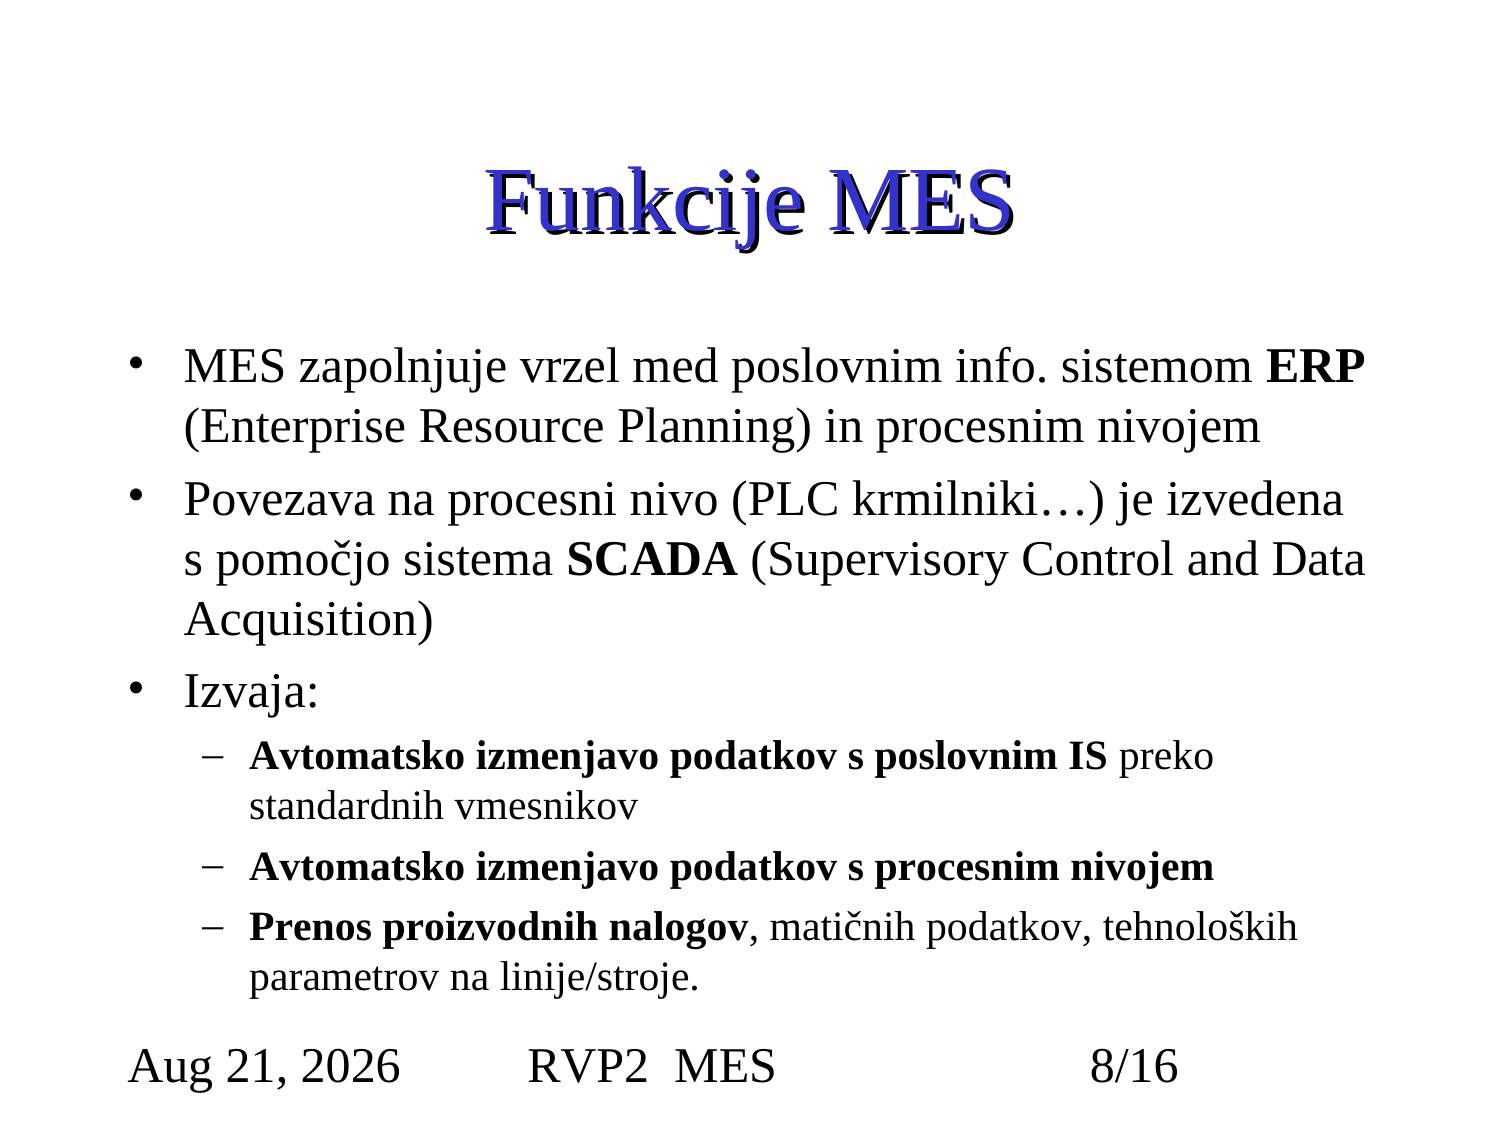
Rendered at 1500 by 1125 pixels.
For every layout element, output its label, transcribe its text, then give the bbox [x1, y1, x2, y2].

title Funkcije MES [112, 99, 1388, 288]
list MES zapolnjuje vrzel med poslovnim info. sistemom ERP (Enterprise Resource Planning) in procesnim nivojem Povezava na procesni nivo (PLC krmilniki…) je izvedena s pomočjo sistema SCADA (Supervisory Control and Data Acquisition) Izvaja: Avtomatsko izmenjavo podatkov s poslovnim IS preko standardnih vmesnikov Avtomatsko izmenjavo podatkov s procesnim nivojem Prenos proizvodnih nalogov, matičnih podatkov, tehnoloških parametrov na linije/stroje. [112, 324, 1388, 1068]
